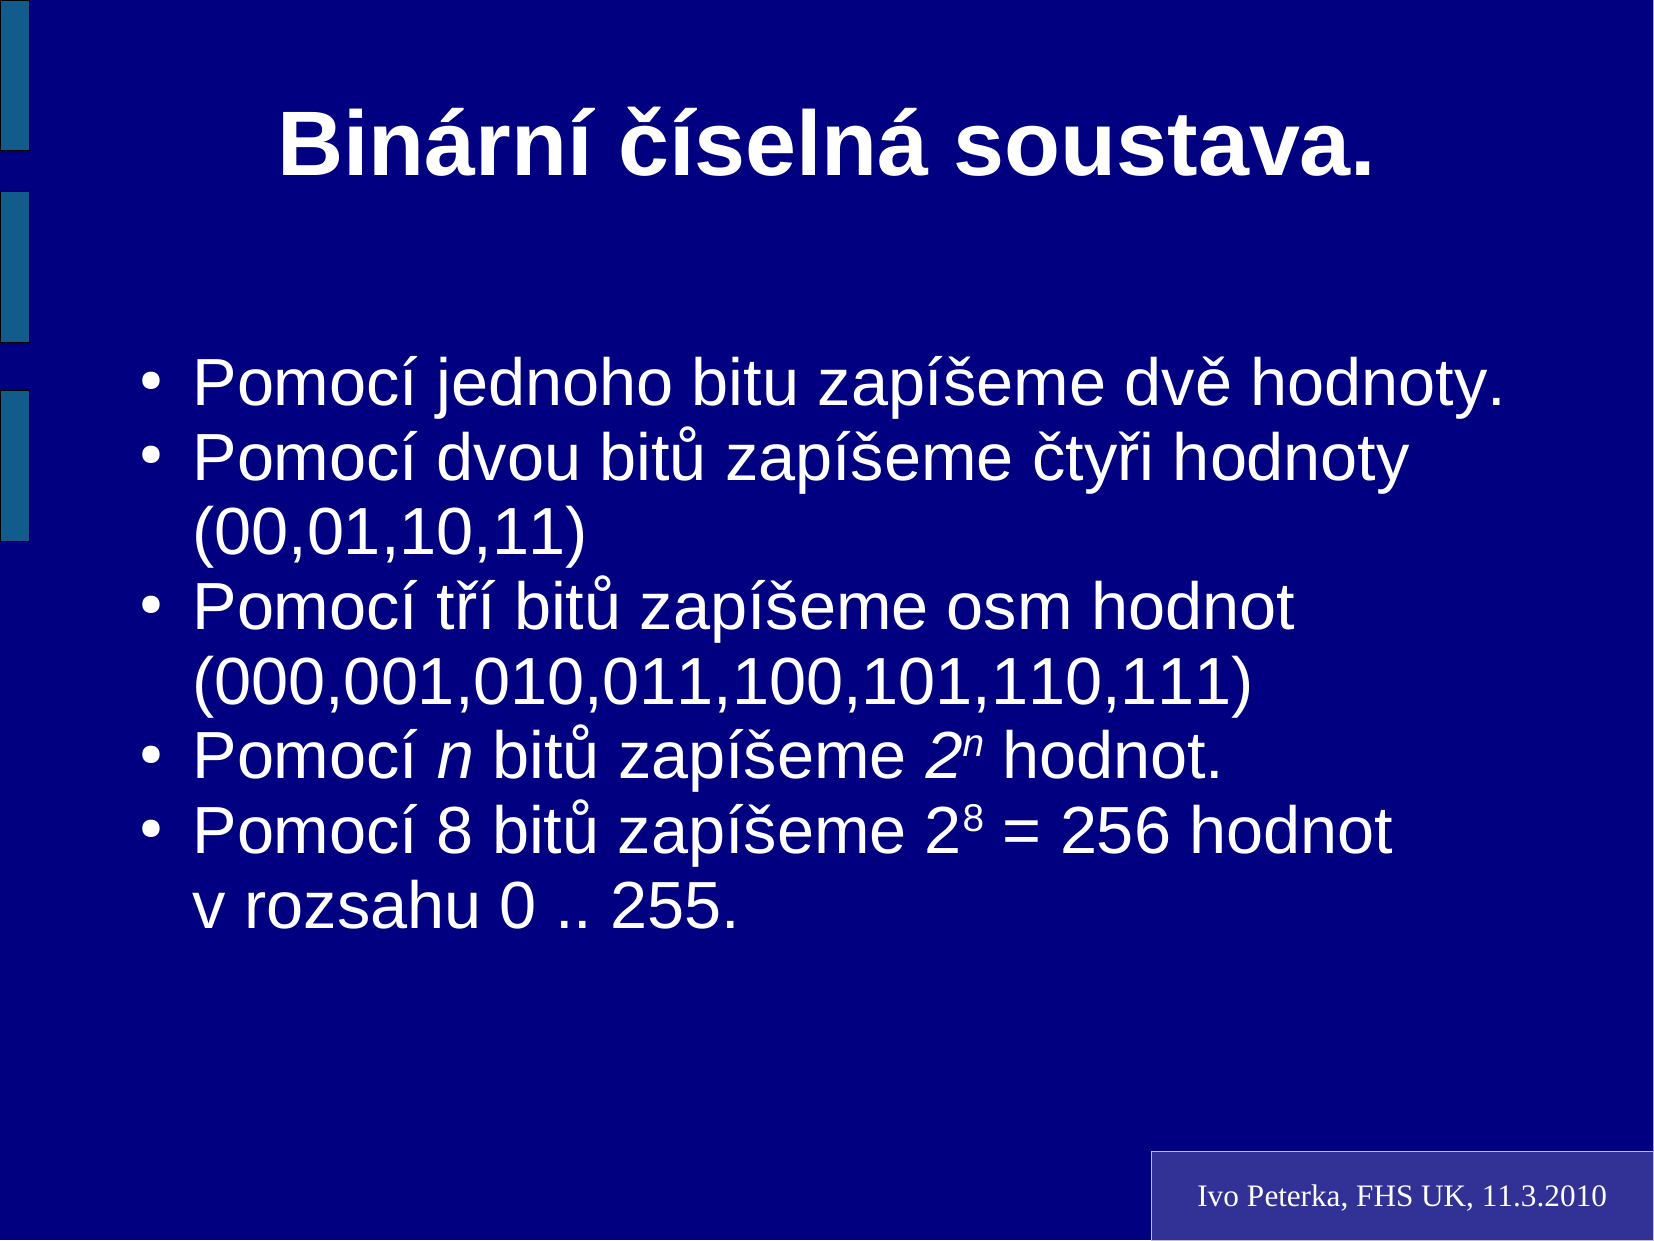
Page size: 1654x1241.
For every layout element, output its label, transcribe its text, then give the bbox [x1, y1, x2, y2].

title Binární číselná soustava. [121, 92, 1534, 298]
list Pomocí jednoho bitu zapíšeme dvě hodnoty. Pomocí dvou bitů zapíšeme čtyři hodnoty (00,01,10,11) Pomocí tří bitů zapíšeme osm hodnot (000,001,010,011,100,101,110,111) Pomocí n bitů zapíšeme 2n hodnot. Pomocí 8 bitů zapíšeme 28 = 256 hodnot v rozsahu 0 .. 255. [121, 344, 1534, 1112]
